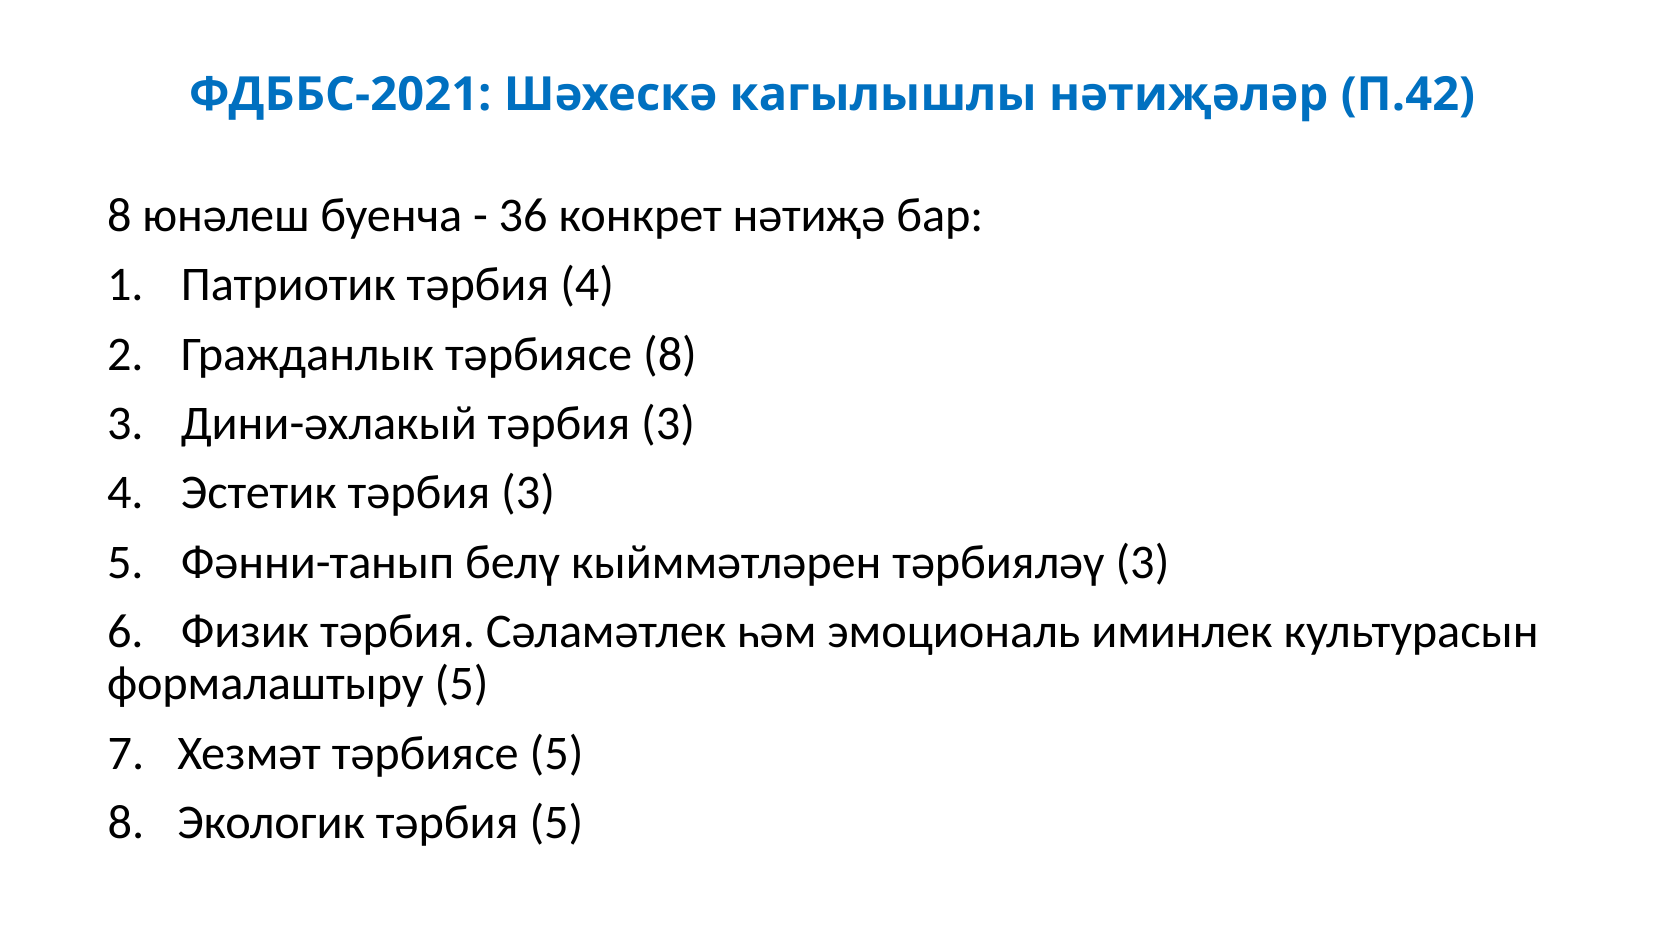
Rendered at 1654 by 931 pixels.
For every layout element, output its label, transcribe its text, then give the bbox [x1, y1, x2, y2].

text_box 8 юнәлеш буенча - 36 конкрет нәтиҗә бар: 1. Патриотик тәрбия (4) 2. Гражданлык тәрбиясе (8) 3. Дини-әхлакый тәрбия (3) 4. Эстетик тәрбия (3) 5. Фәнни-танып белү кыйммәтләрен тәрбияләү (3) 6. Физик тәрбия. Сәламәтлек һәм эмоциональ иминлек культурасын формалаштыру (5) Хезмәт тәрбиясе (5) Экологик тәрбия (5) [95, 184, 1569, 911]
text_box ФДББС-2021: Шәхескә кагылышлы нәтиҗәләр (П.42) [127, 49, 1540, 141]
